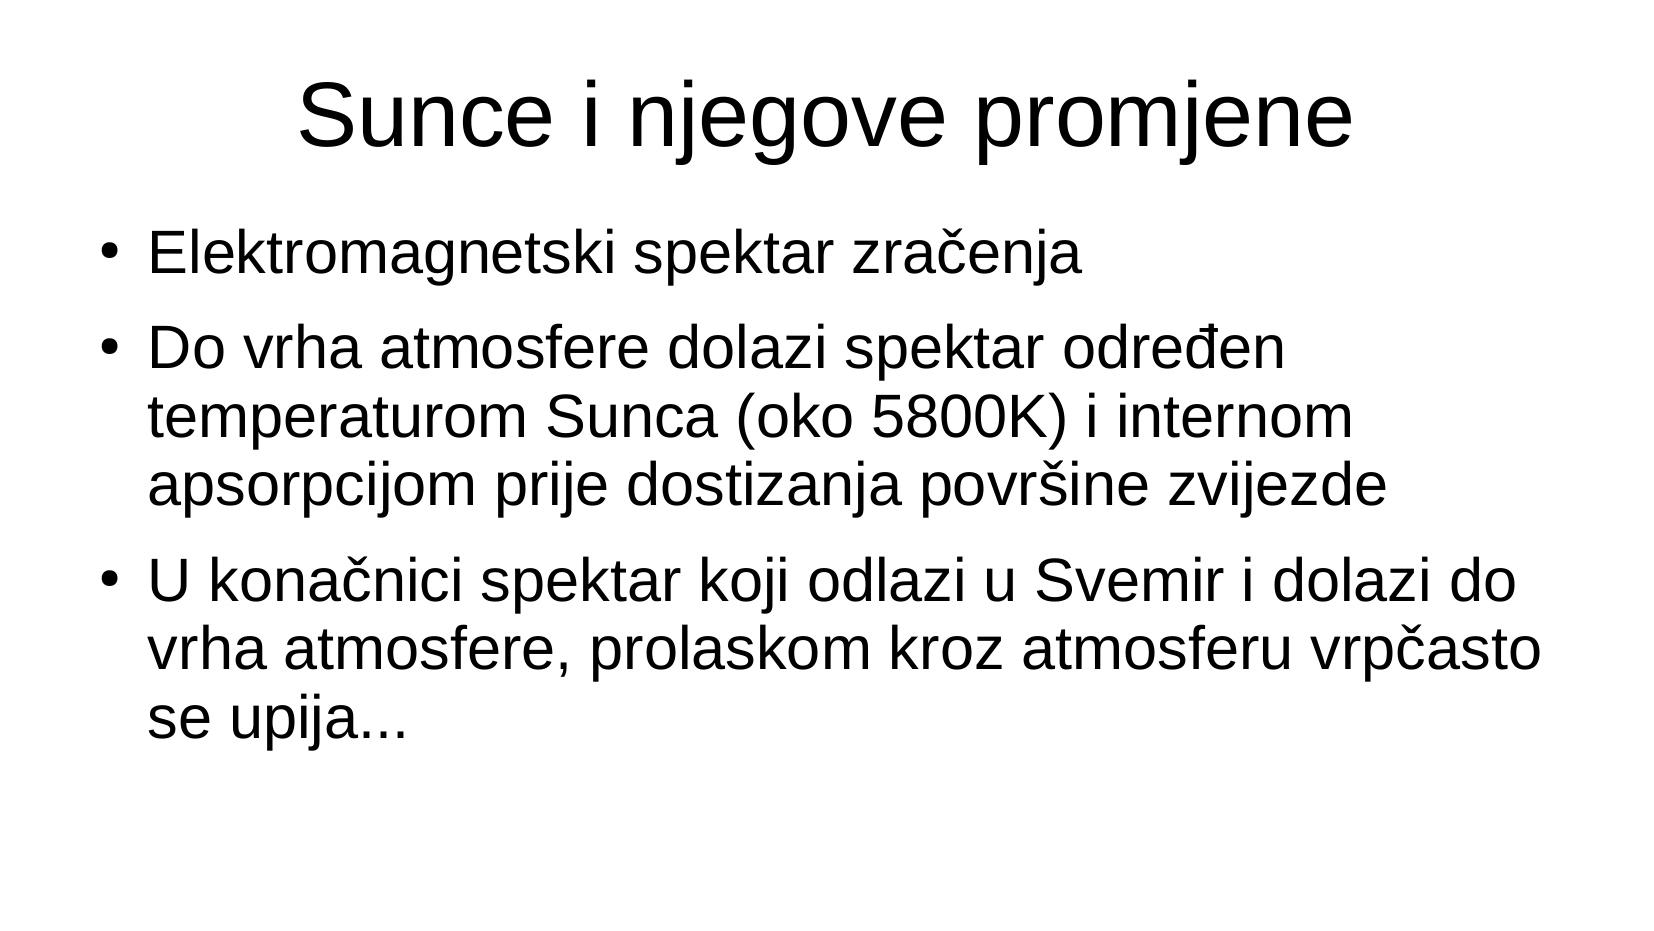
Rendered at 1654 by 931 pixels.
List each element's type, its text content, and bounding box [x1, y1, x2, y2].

list Elektromagnetski spektar zračenja Do vrha atmosfere dolazi spektar određen temperaturom Sunca (oko 5800K) i internom apsorpcijom prije dostizanja površine zvijezde U konačnici spektar koji odlazi u Svemir i dolazi do vrha atmosfere, prolaskom kroz atmosferu vrpčasto se upija... [82, 217, 1571, 758]
title Sunce i njegove promjene [82, 37, 1571, 193]
